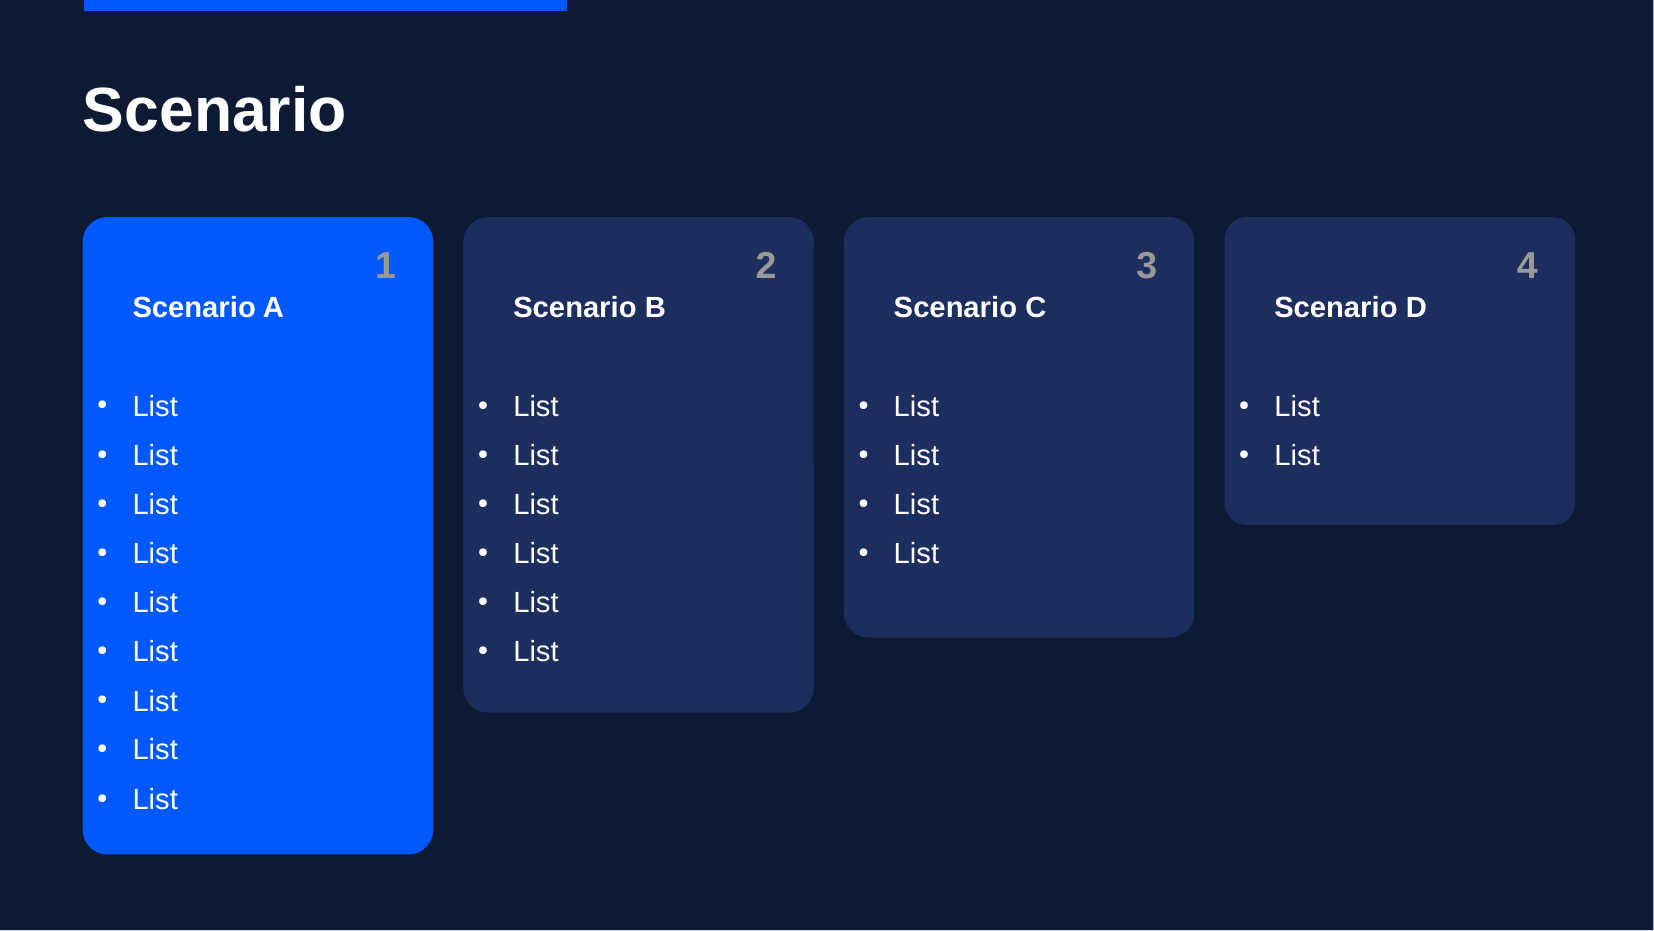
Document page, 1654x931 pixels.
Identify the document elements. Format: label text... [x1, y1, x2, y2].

text_box [843, 217, 1195, 638]
text_box [82, 217, 434, 855]
text_box 3 [1082, 230, 1176, 301]
text_box 1 [321, 230, 415, 301]
title Scenario [82, 75, 1569, 188]
text_box Scenario D List List [1239, 275, 1558, 571]
text_box [463, 217, 814, 713]
text_box Scenario B List List List List List List [477, 275, 797, 669]
text_box 4 [1462, 230, 1557, 301]
text_box Scenario A List List List List List List List List List [97, 275, 417, 816]
text_box [1224, 217, 1576, 525]
text_box 2 [701, 230, 795, 301]
text_box Scenario C List List List List [858, 275, 1178, 632]
